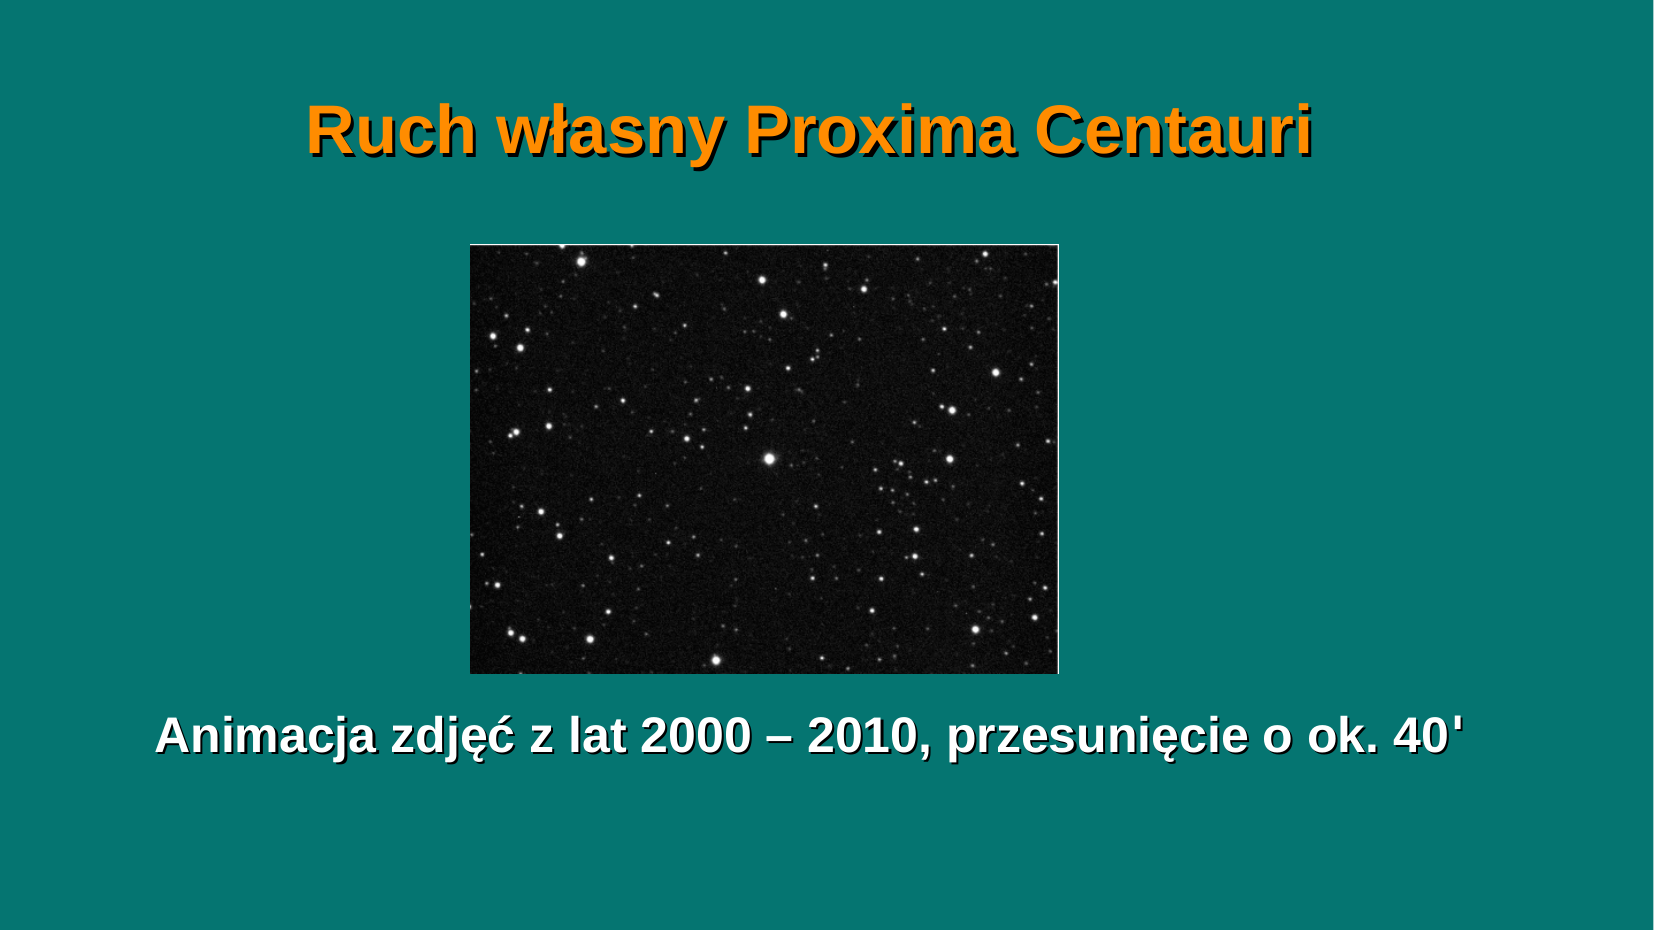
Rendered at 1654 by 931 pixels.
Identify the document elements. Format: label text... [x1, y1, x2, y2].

title Ruch własny Proxima Centauri [257, 49, 1362, 212]
picture [470, 244, 1059, 674]
text_box Animacja zdjęć z lat 2000 – 2010, przesunięcie o ok. 40' [139, 698, 1495, 772]
